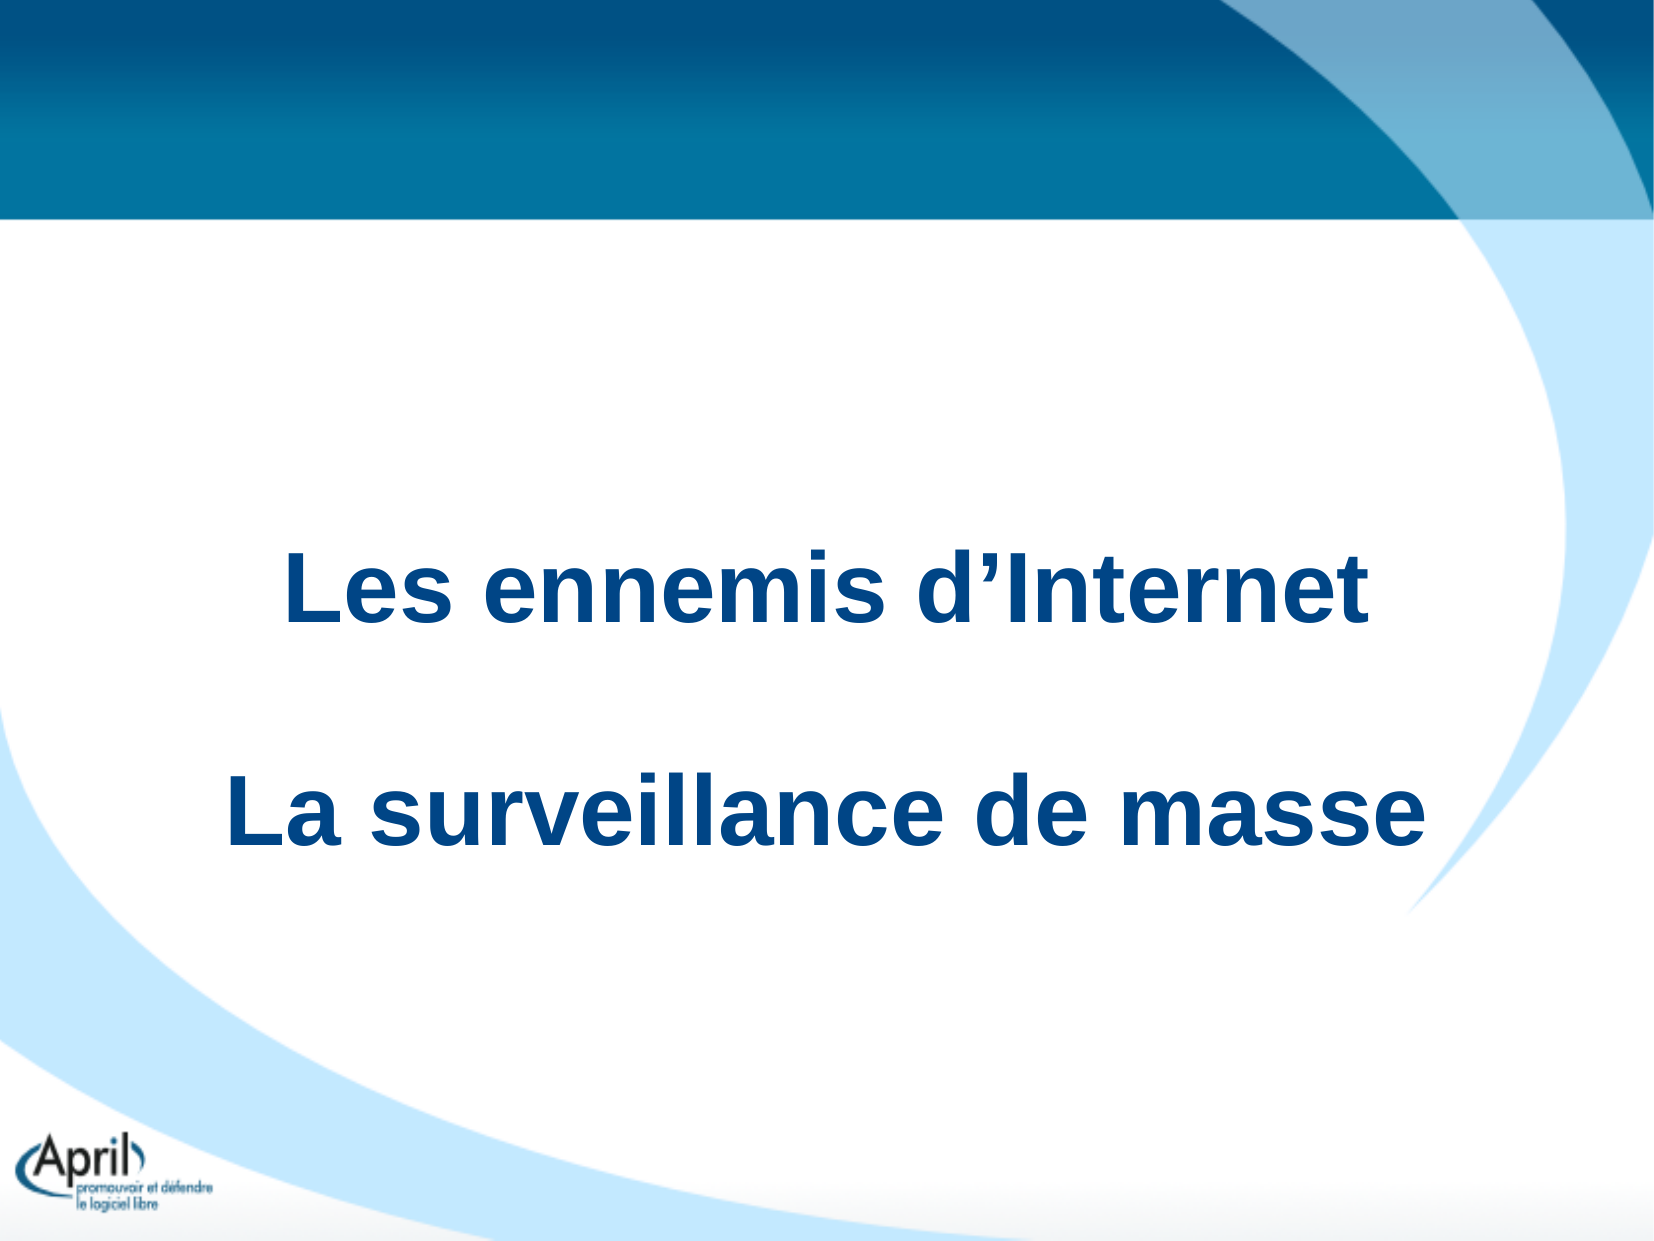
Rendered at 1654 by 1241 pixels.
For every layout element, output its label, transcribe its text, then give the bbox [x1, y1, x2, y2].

picture [0, 0, 1654, 1241]
subtitle Les ennemis d’Internet La surveillance de masse [82, 290, 1571, 1109]
